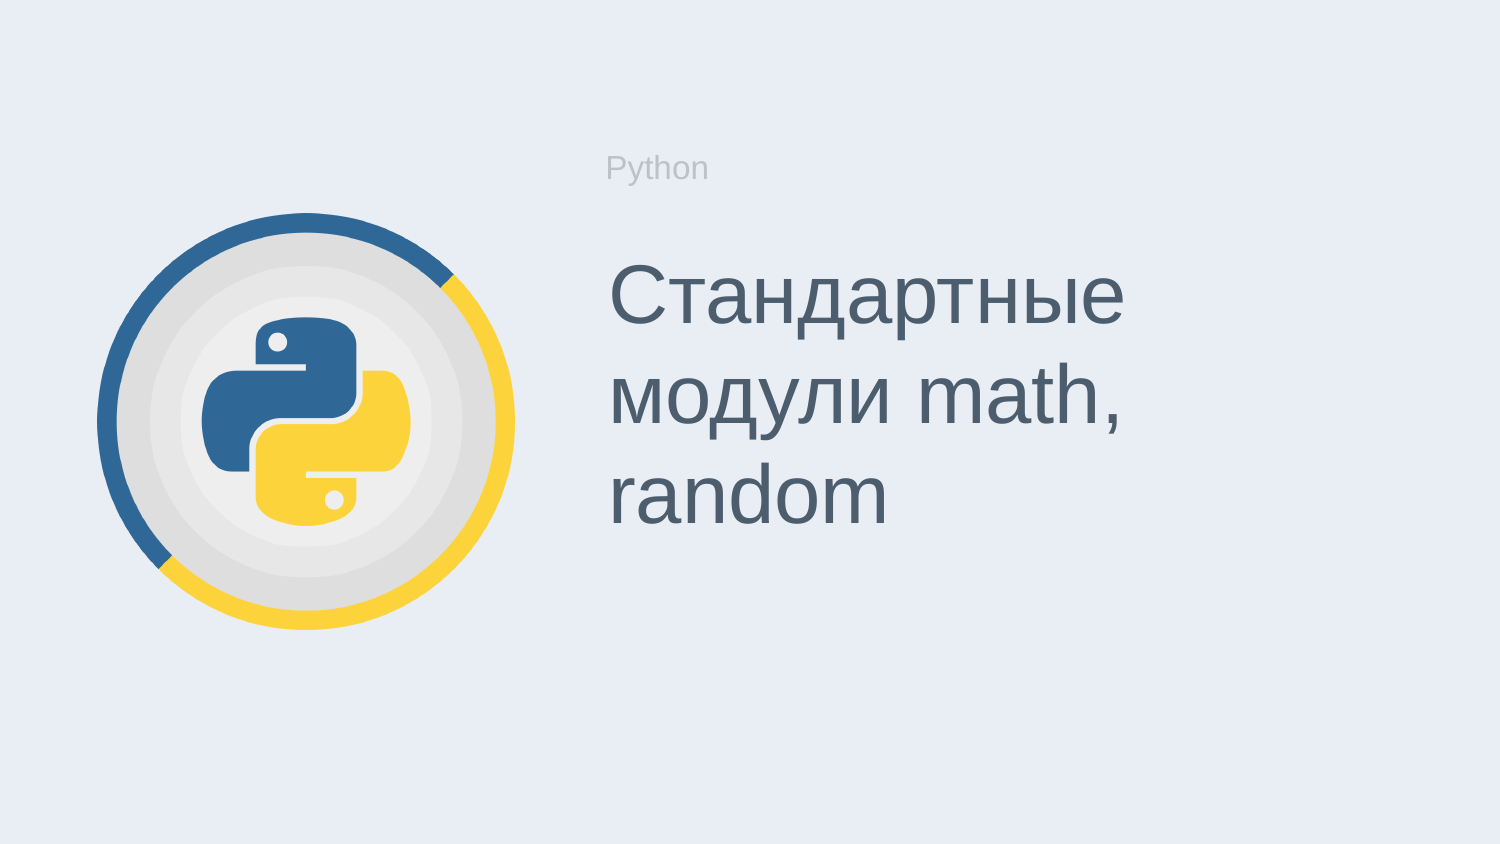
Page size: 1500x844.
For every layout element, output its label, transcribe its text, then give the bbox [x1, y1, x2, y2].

text_box Стандартные модули math, random [603, 235, 1423, 608]
picture [97, 213, 515, 630]
title Python [601, 141, 1182, 188]
